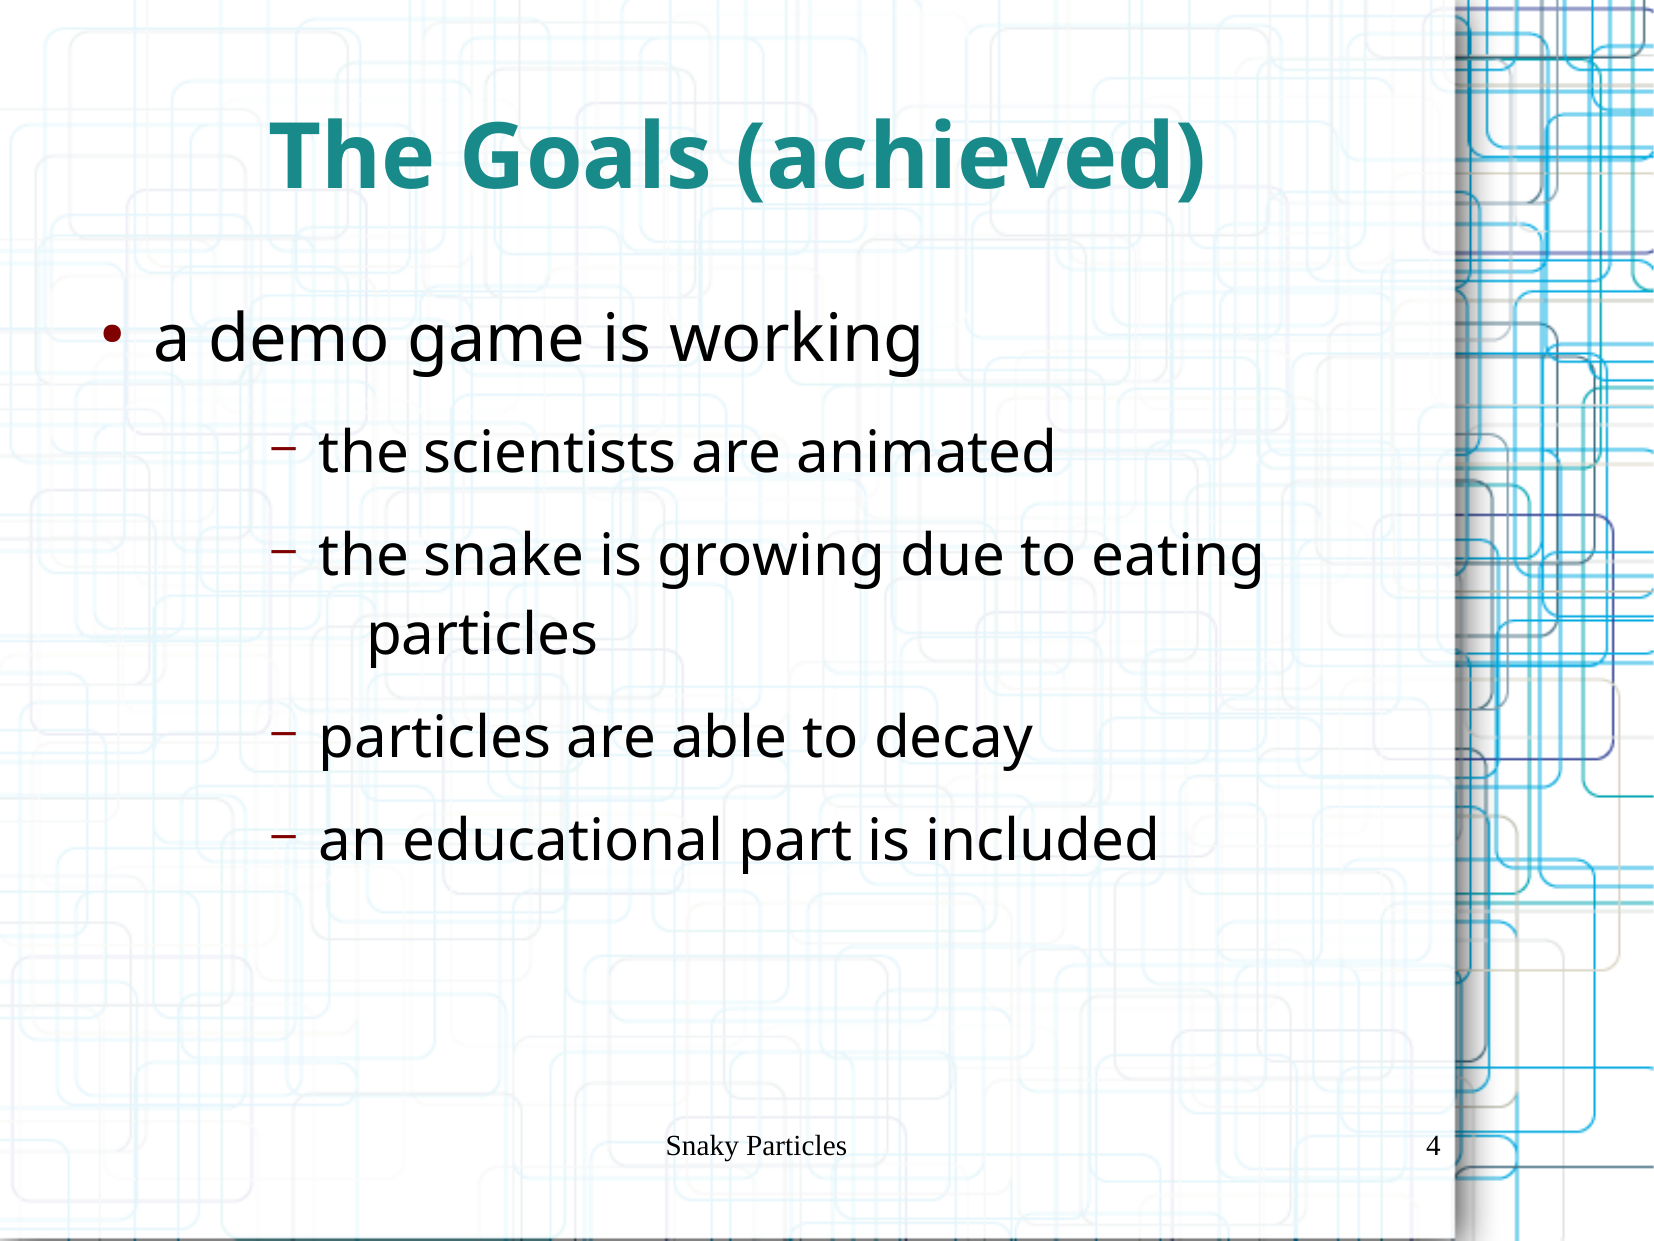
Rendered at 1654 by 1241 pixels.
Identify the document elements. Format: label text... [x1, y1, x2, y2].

list a demo game is working the scientists are animated the snake is growing due to eating particles particles are able to decay an educational part is included [82, 290, 1418, 1109]
title The Goals (achieved) [59, 49, 1418, 257]
picture [0, 0, 1654, 1241]
